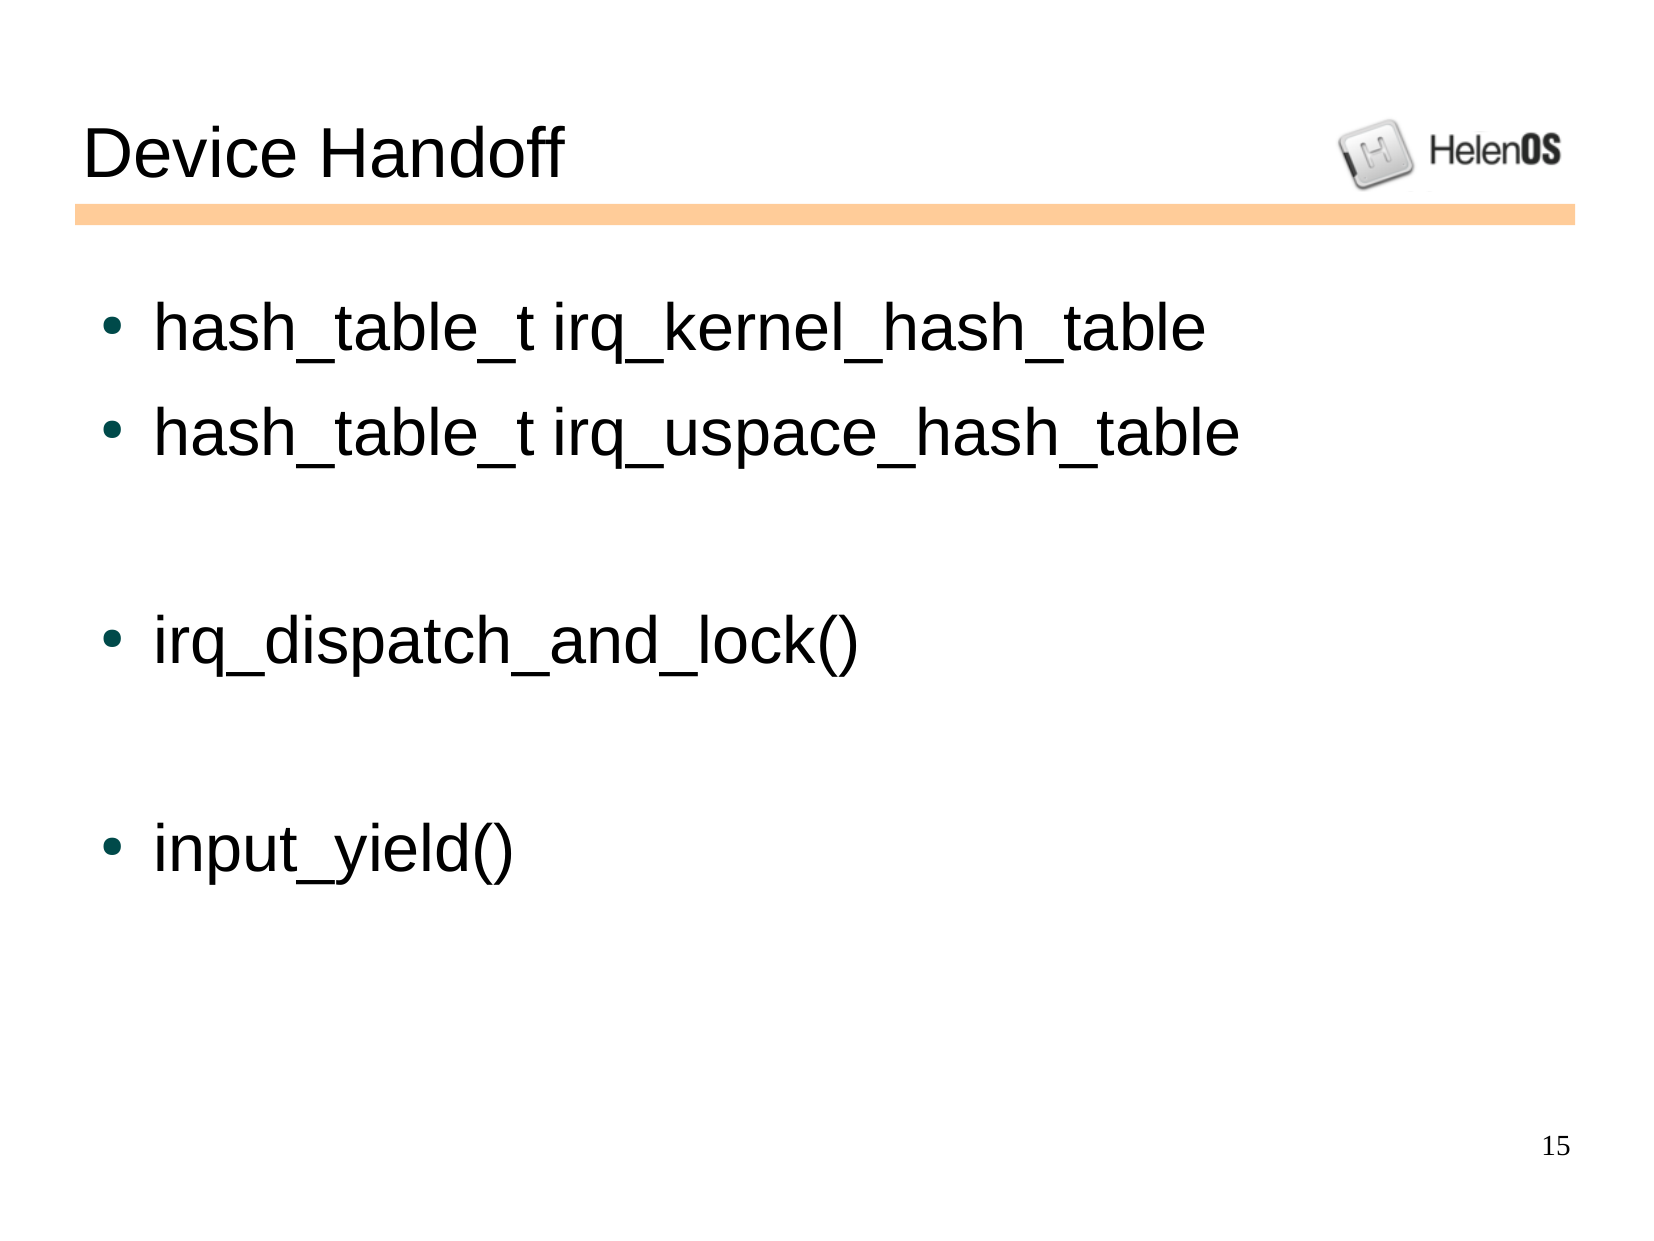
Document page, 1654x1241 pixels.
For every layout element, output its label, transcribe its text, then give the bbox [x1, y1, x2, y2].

title Device Handoff [82, 49, 1571, 257]
list hash_table_t irq_kernel_hash_table hash_table_t irq_uspace_hash_table irq_dispatch_and_lock() input_yield() [82, 290, 1571, 1109]
